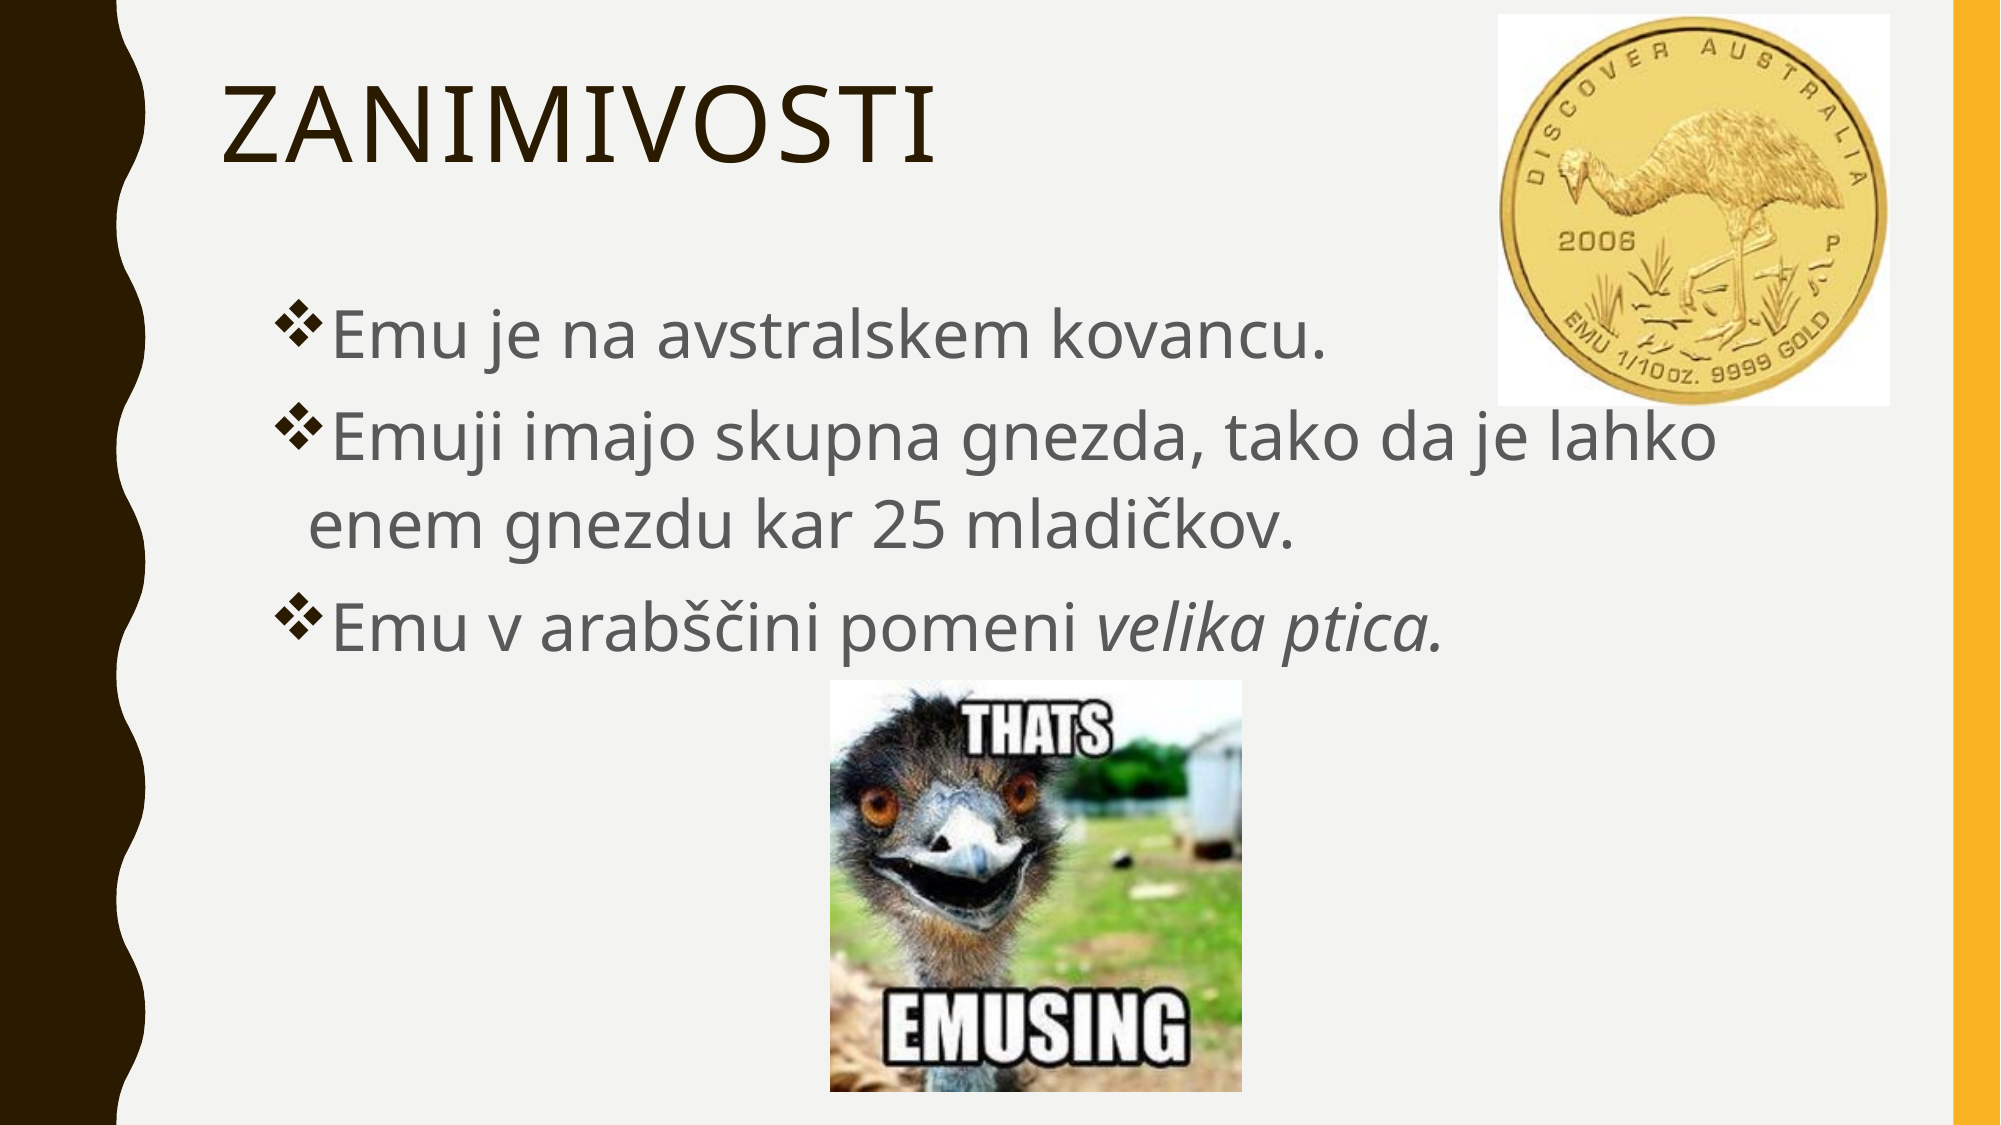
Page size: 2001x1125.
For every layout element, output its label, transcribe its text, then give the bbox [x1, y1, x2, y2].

list Emu je na avstralskem kovancu. Emuji imajo skupna gnezda, tako da je lahko enem gnezdu kar 25 mladičkov. Emu v arabščini pomeni velika ptica. [179, 276, 1850, 866]
title ZANIMIVOSTI [205, 62, 1498, 276]
picture [1498, 14, 1890, 406]
picture [830, 680, 1242, 1092]
